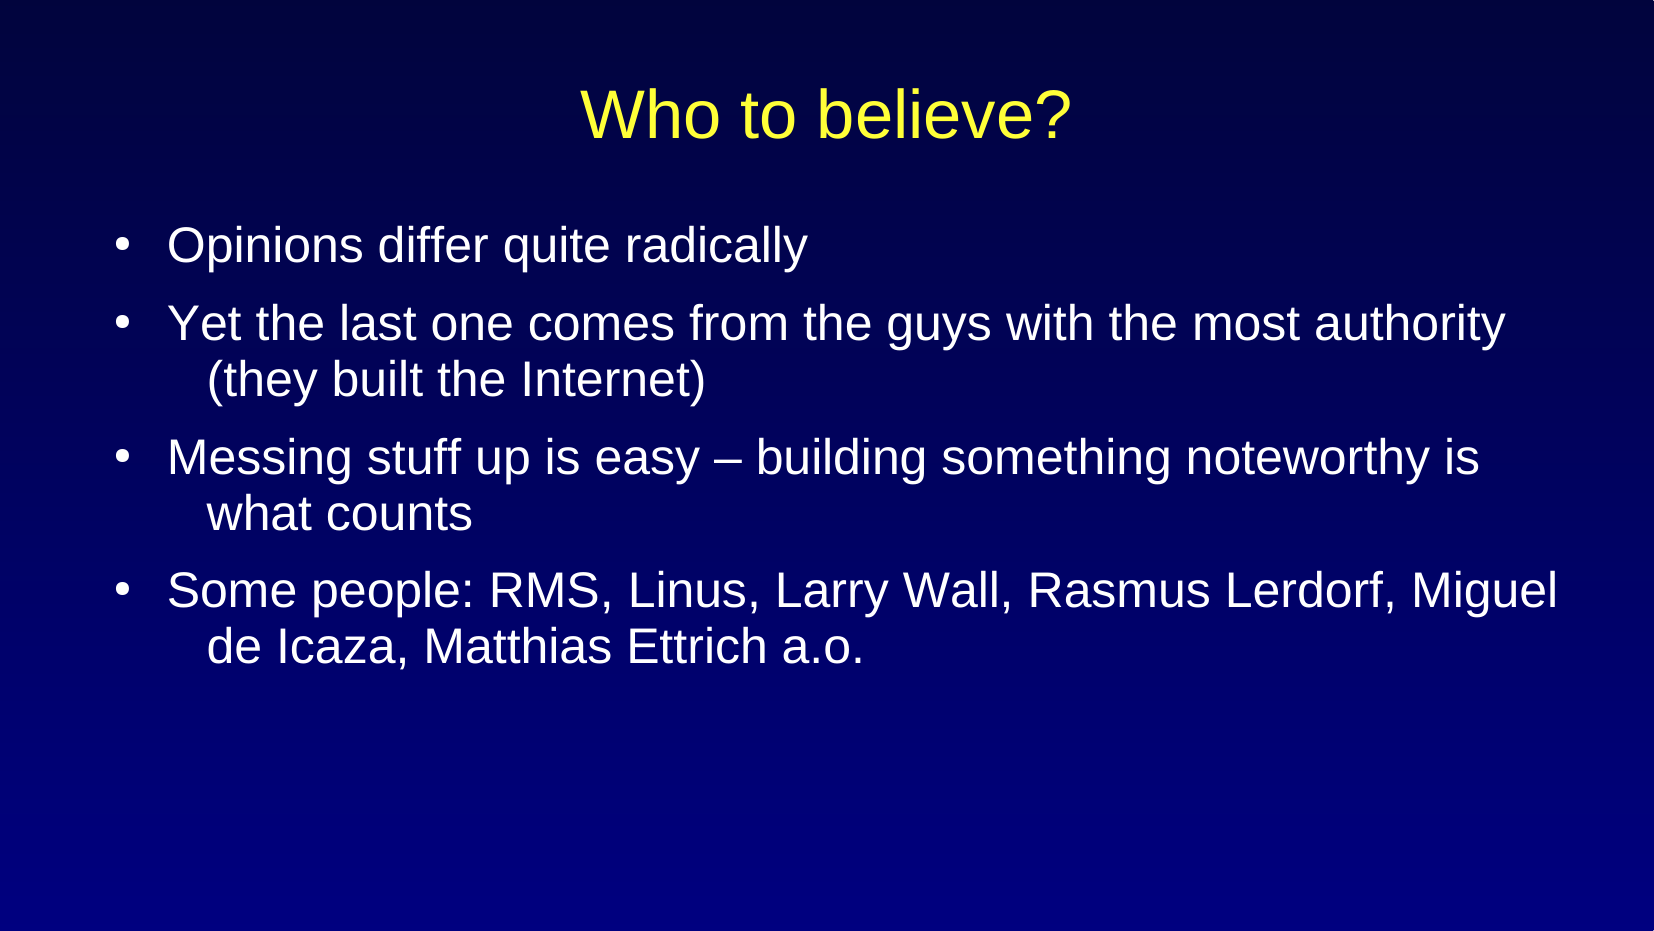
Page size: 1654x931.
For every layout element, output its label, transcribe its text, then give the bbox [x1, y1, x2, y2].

title Who to believe? [82, 37, 1571, 193]
list Opinions differ quite radically Yet the last one comes from the guys with the most authority (they built the Internet) Messing stuff up is easy – building something noteworthy is what counts Some people: RMS, Linus, Larry Wall, Rasmus Lerdorf, Miguel de Icaza, Matthias Ettrich a.o. [82, 217, 1571, 758]
